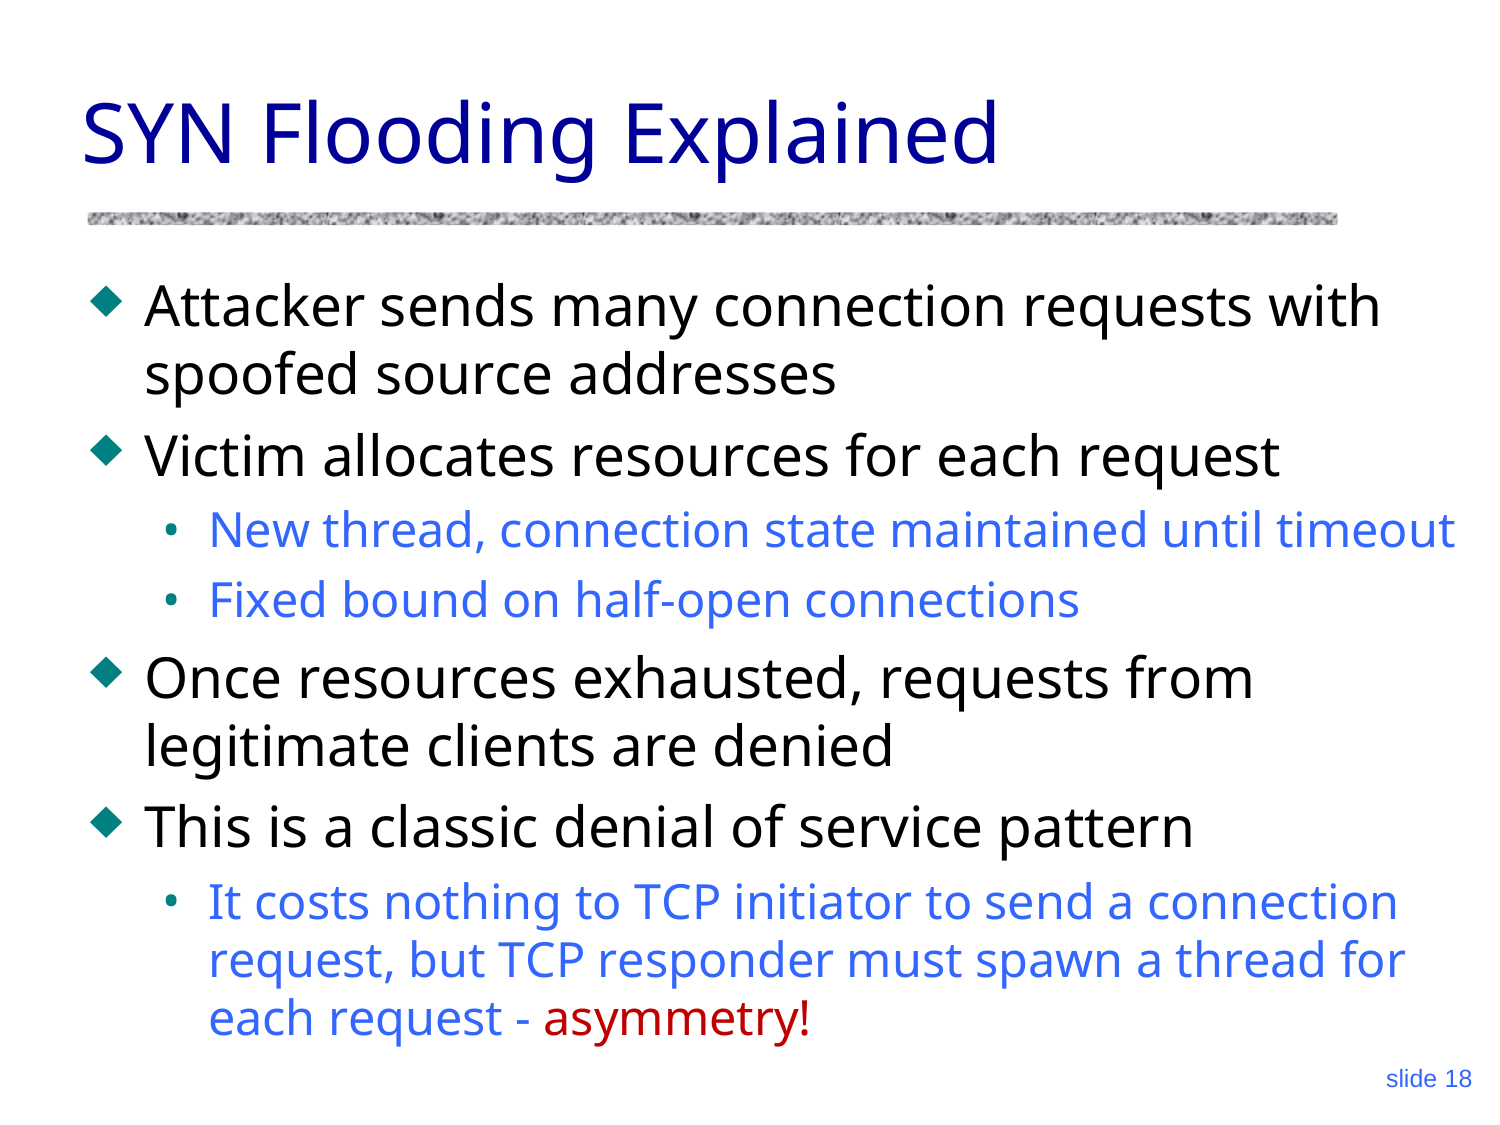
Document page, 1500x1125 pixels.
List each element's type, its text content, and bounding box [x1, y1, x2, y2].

title SYN Flooding Explained [66, 37, 1425, 188]
list Attacker sends many connection requests with spoofed source addresses Victim allocates resources for each request New thread, connection state maintained until timeout Fixed bound on half-open connections Once resources exhausted, requests from legitimate clients are denied This is a classic denial of service pattern It costs nothing to TCP initiator to send a connection request, but TCP responder must spawn a thread for each request - asymmetry! [74, 262, 1475, 1101]
picture [87, 212, 1338, 226]
text_box slide <number> [1174, 1025, 1488, 1101]
